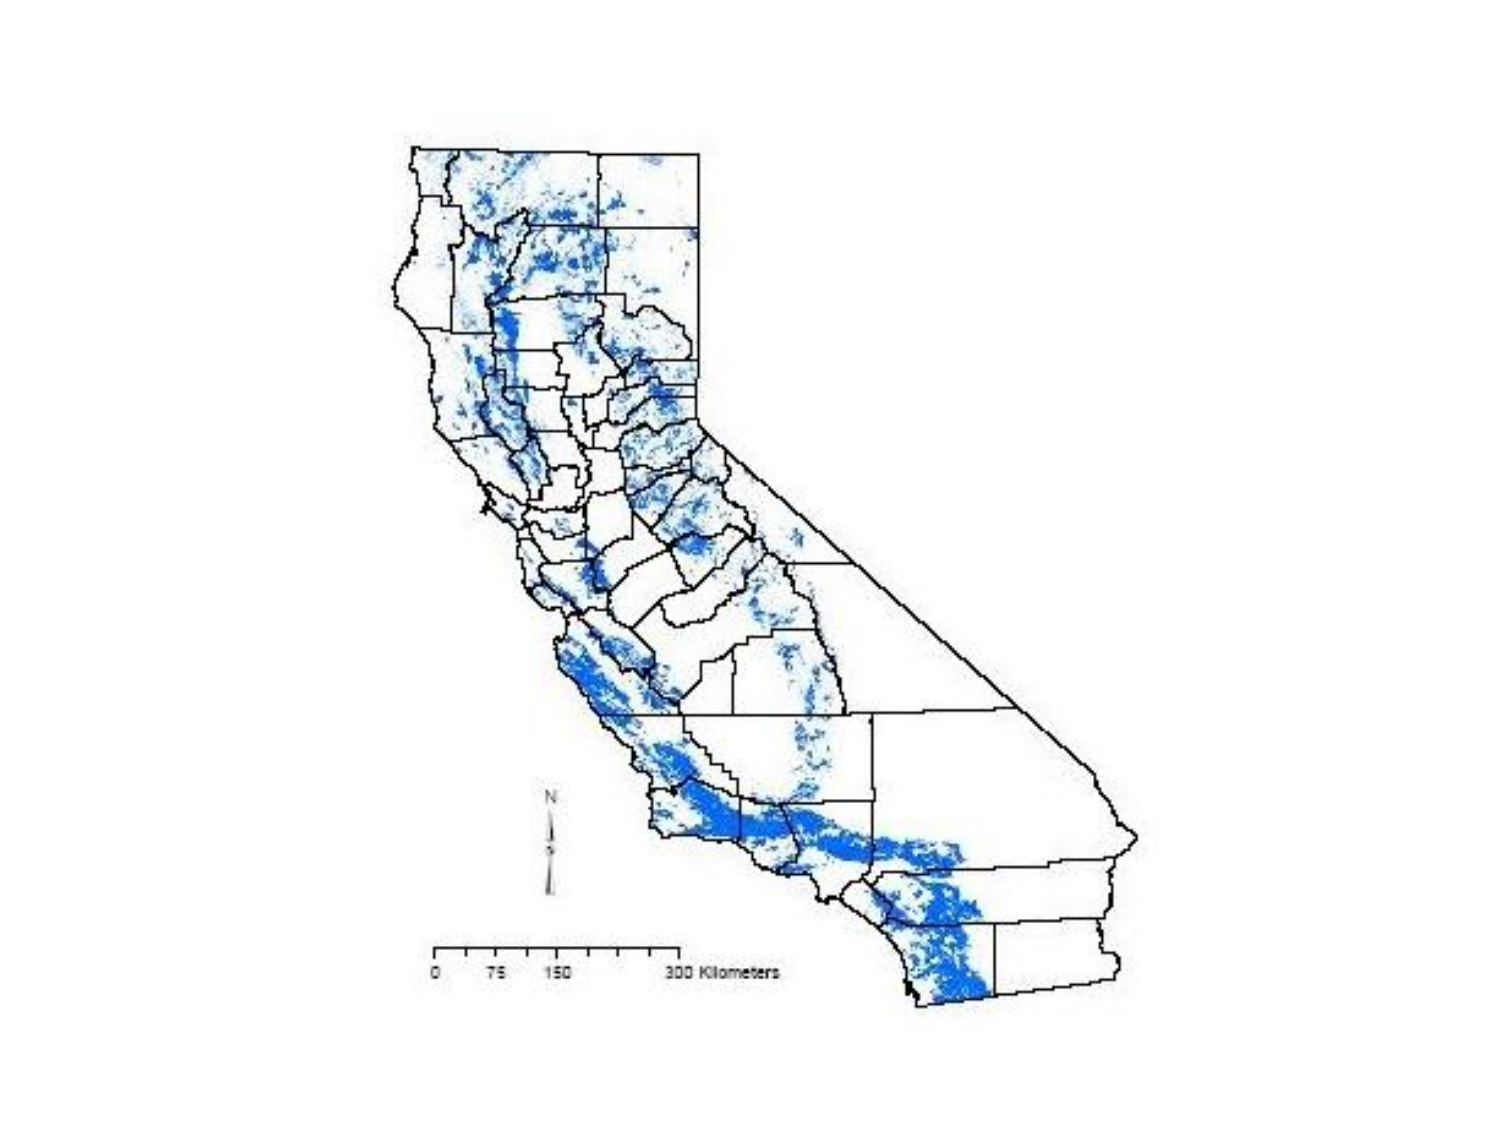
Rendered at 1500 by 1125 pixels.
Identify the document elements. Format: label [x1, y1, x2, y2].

picture [375, 34, 1163, 1087]
